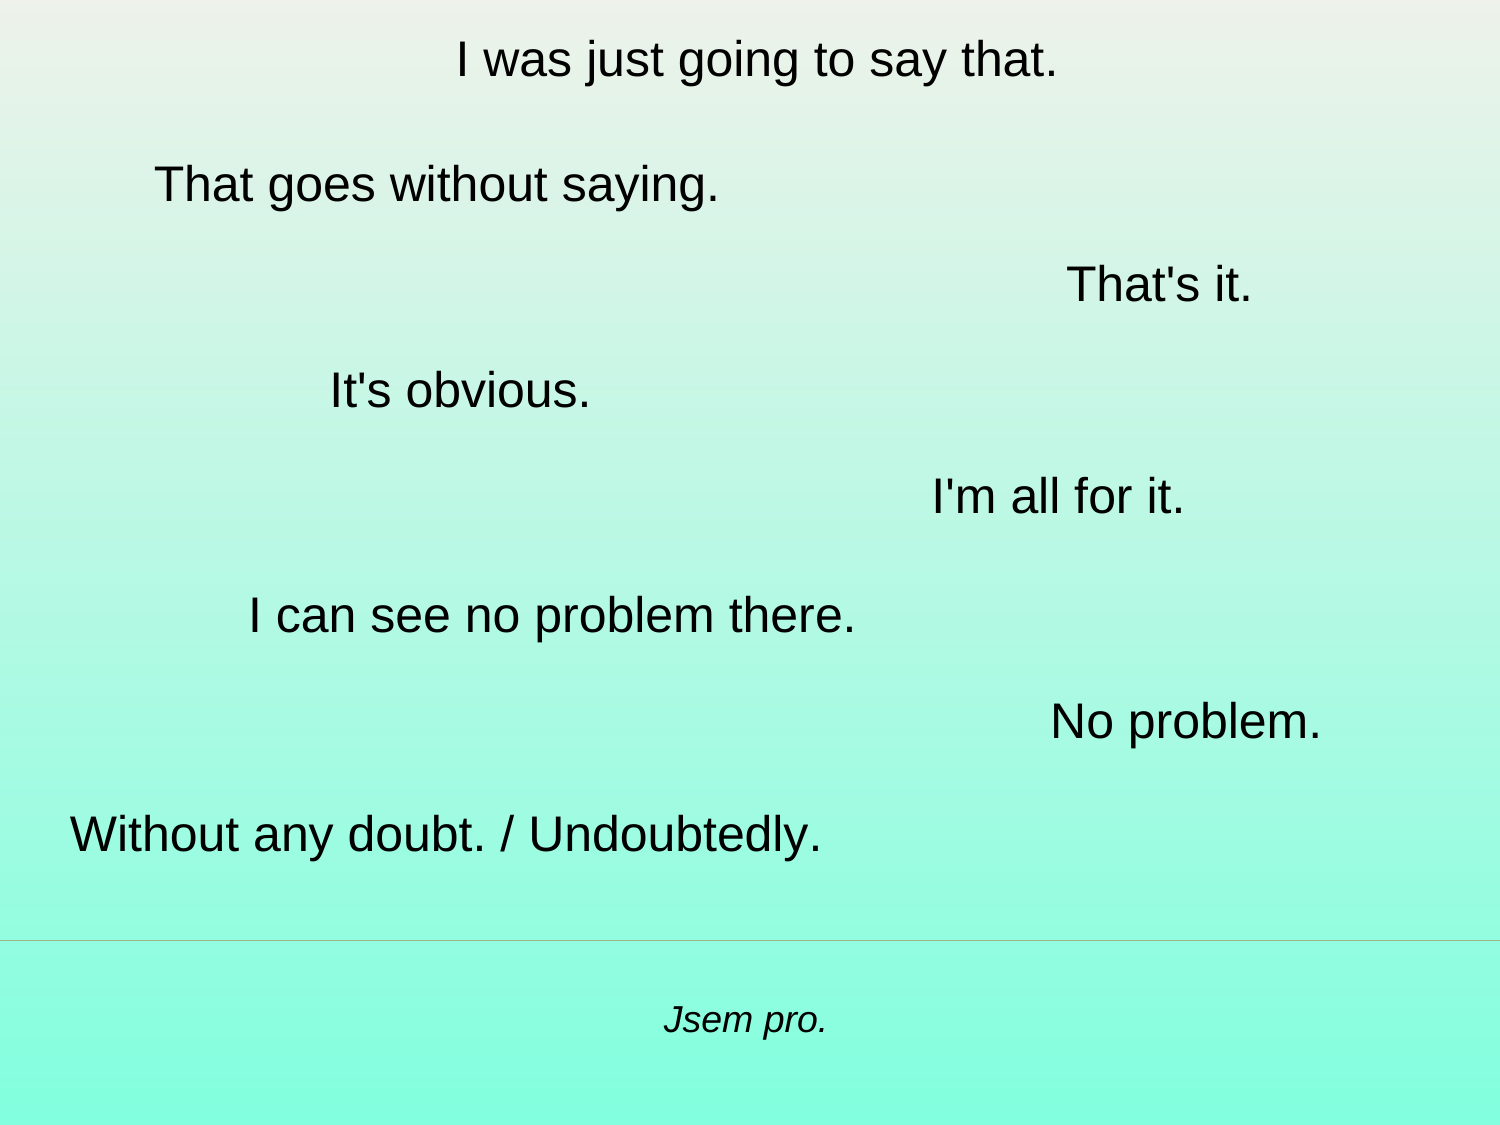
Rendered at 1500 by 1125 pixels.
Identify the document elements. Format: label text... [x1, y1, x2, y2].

text_box Without any doubt. / Undoubtedly. [55, 793, 839, 870]
text_box I can see no problem there. [233, 574, 873, 650]
text_box No problem. [1035, 680, 1338, 757]
text_box I was just going to say that. [440, 18, 1075, 95]
text_box Jsem pro. [649, 987, 844, 1049]
text_box I'm all for it. [916, 456, 1201, 532]
text_box That's it. [1051, 243, 1269, 319]
text_box That goes without saying. [138, 144, 736, 220]
text_box It's obvious. [314, 349, 607, 426]
